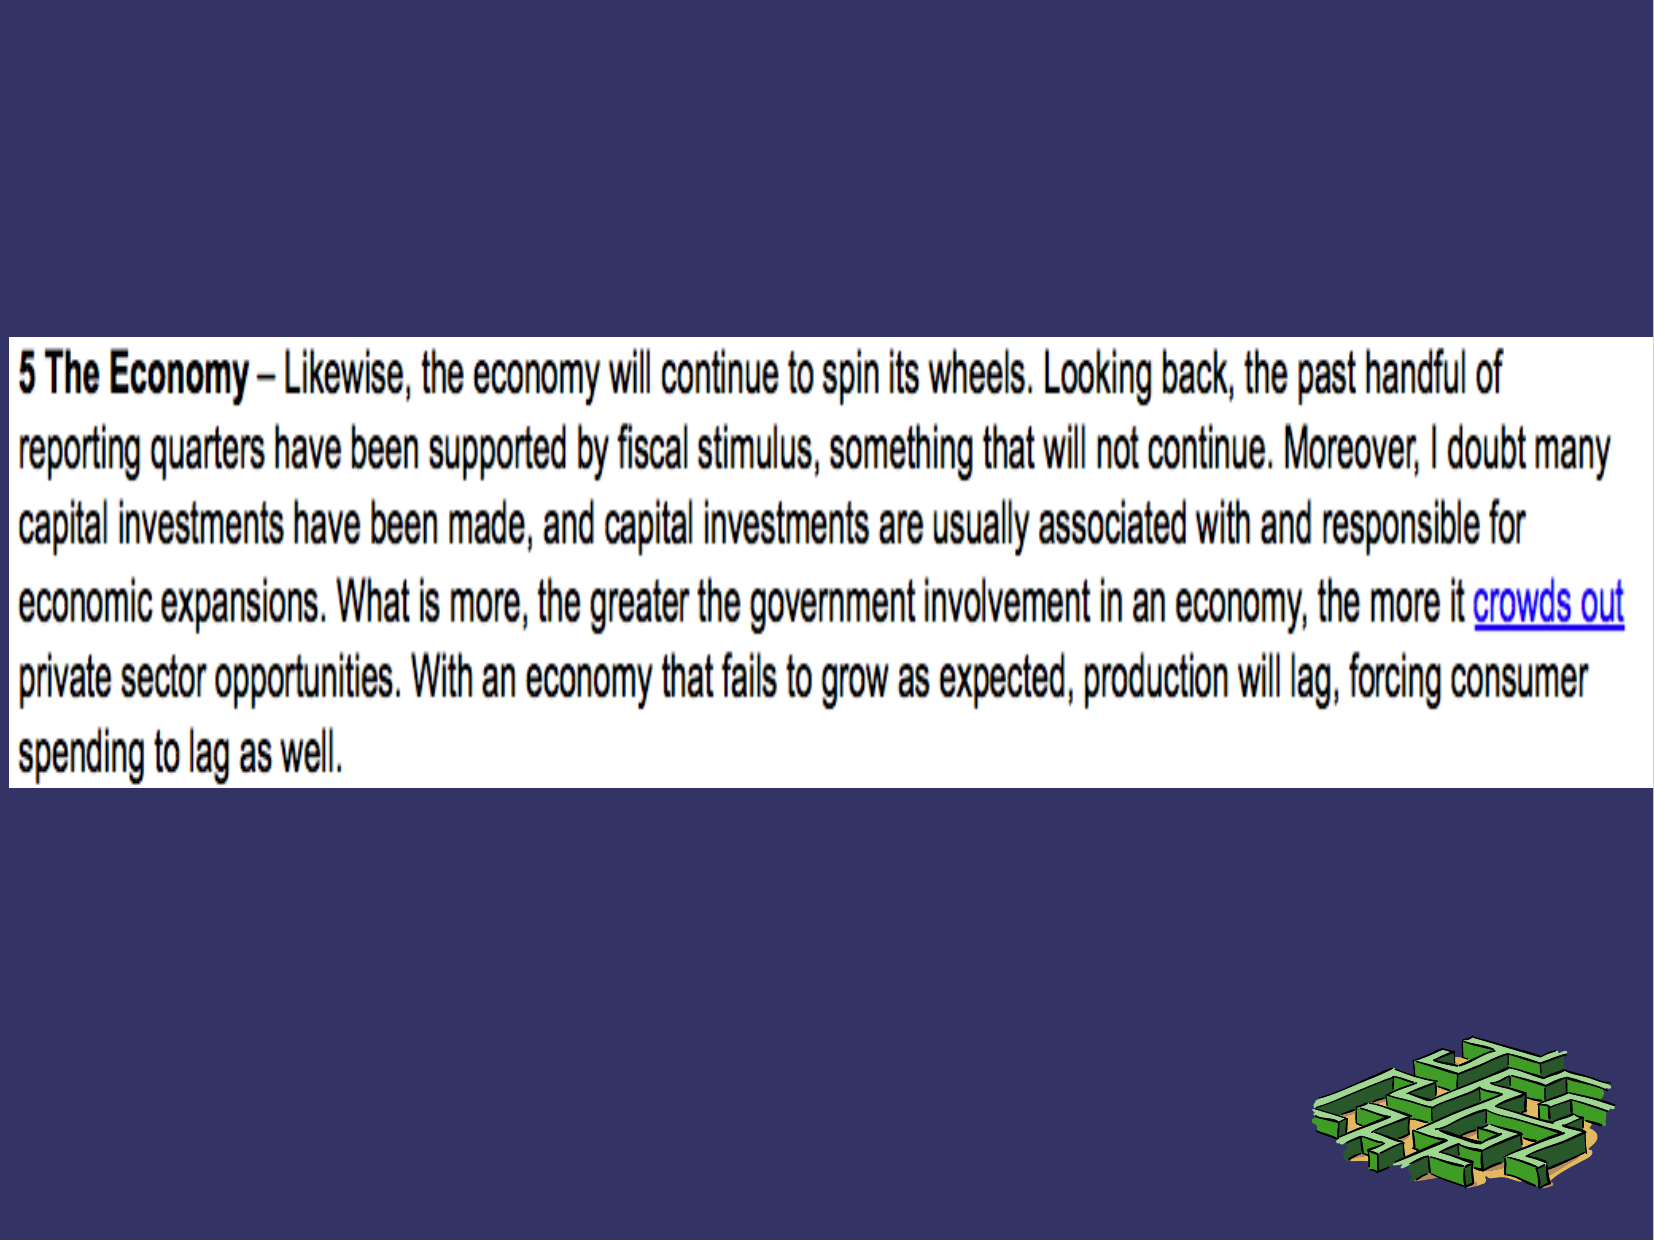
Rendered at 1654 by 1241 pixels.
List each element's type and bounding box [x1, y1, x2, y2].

picture [9, 337, 1654, 788]
